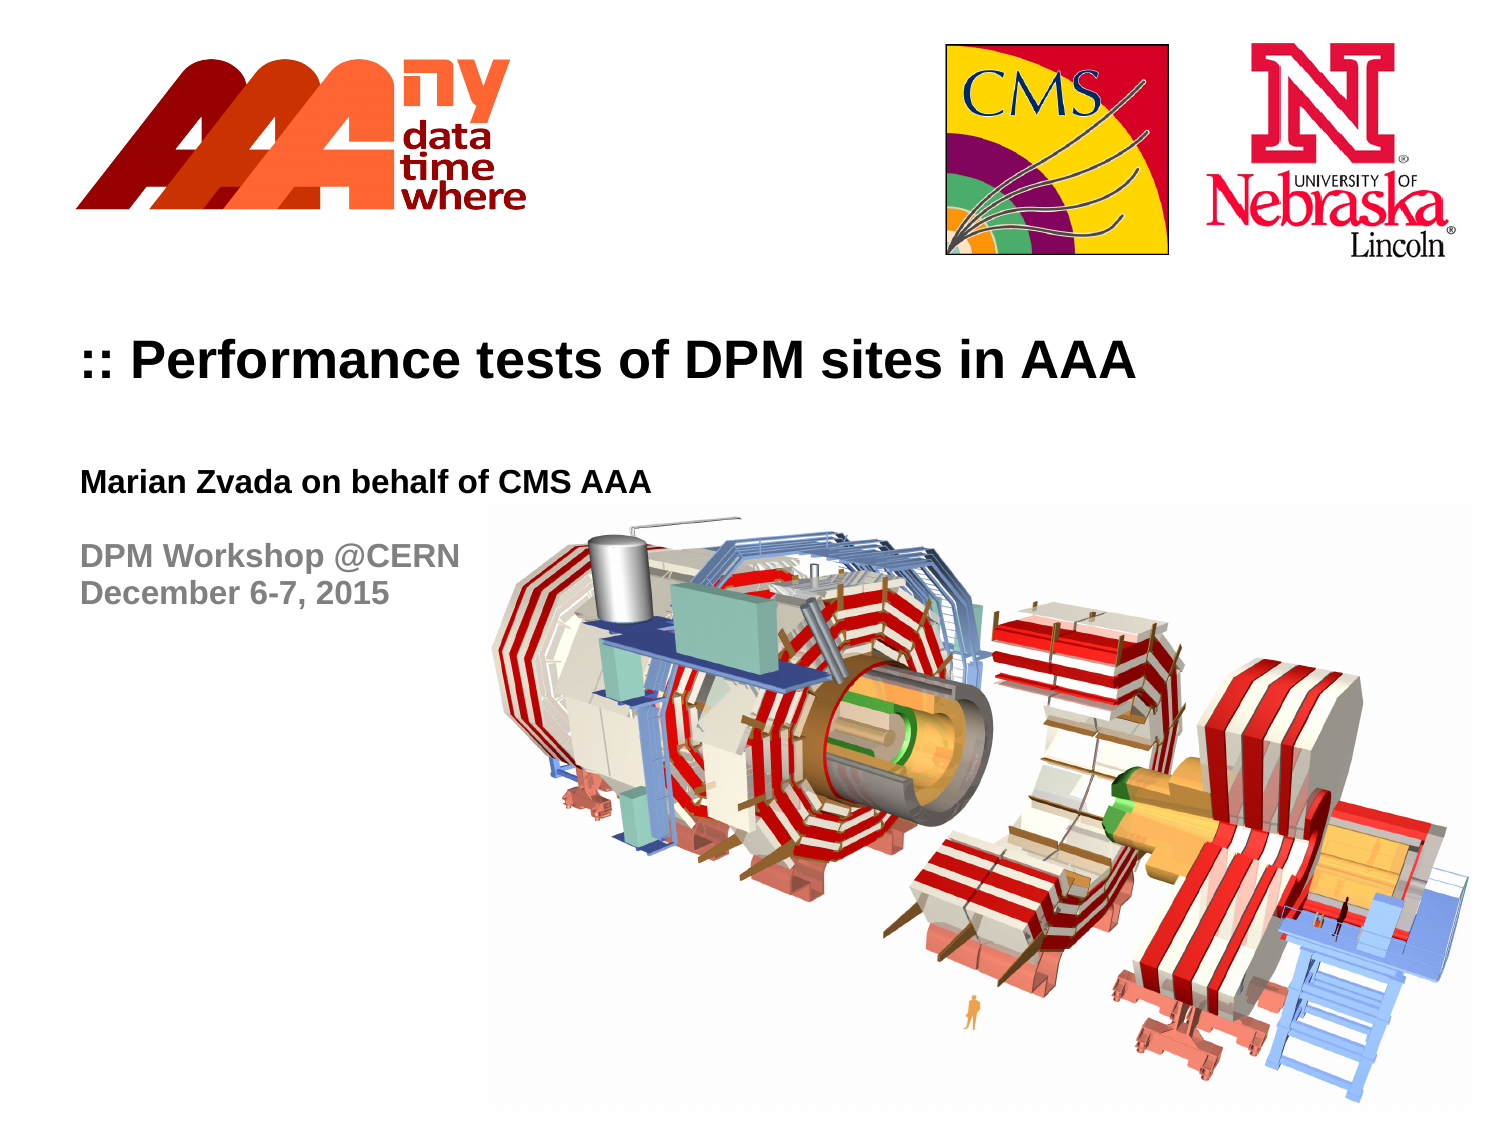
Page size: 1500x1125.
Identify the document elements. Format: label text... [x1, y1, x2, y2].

picture [1200, 37, 1463, 263]
text_box Marian Zvada on behalf of CMS AAA DPM Workshop @CERN December 6-7, 2015 [65, 456, 1439, 610]
picture [488, 502, 1473, 1111]
picture [75, 59, 526, 210]
text_box :: Performance tests of DPM sites in AAA [64, 278, 1442, 398]
picture [945, 44, 1169, 255]
